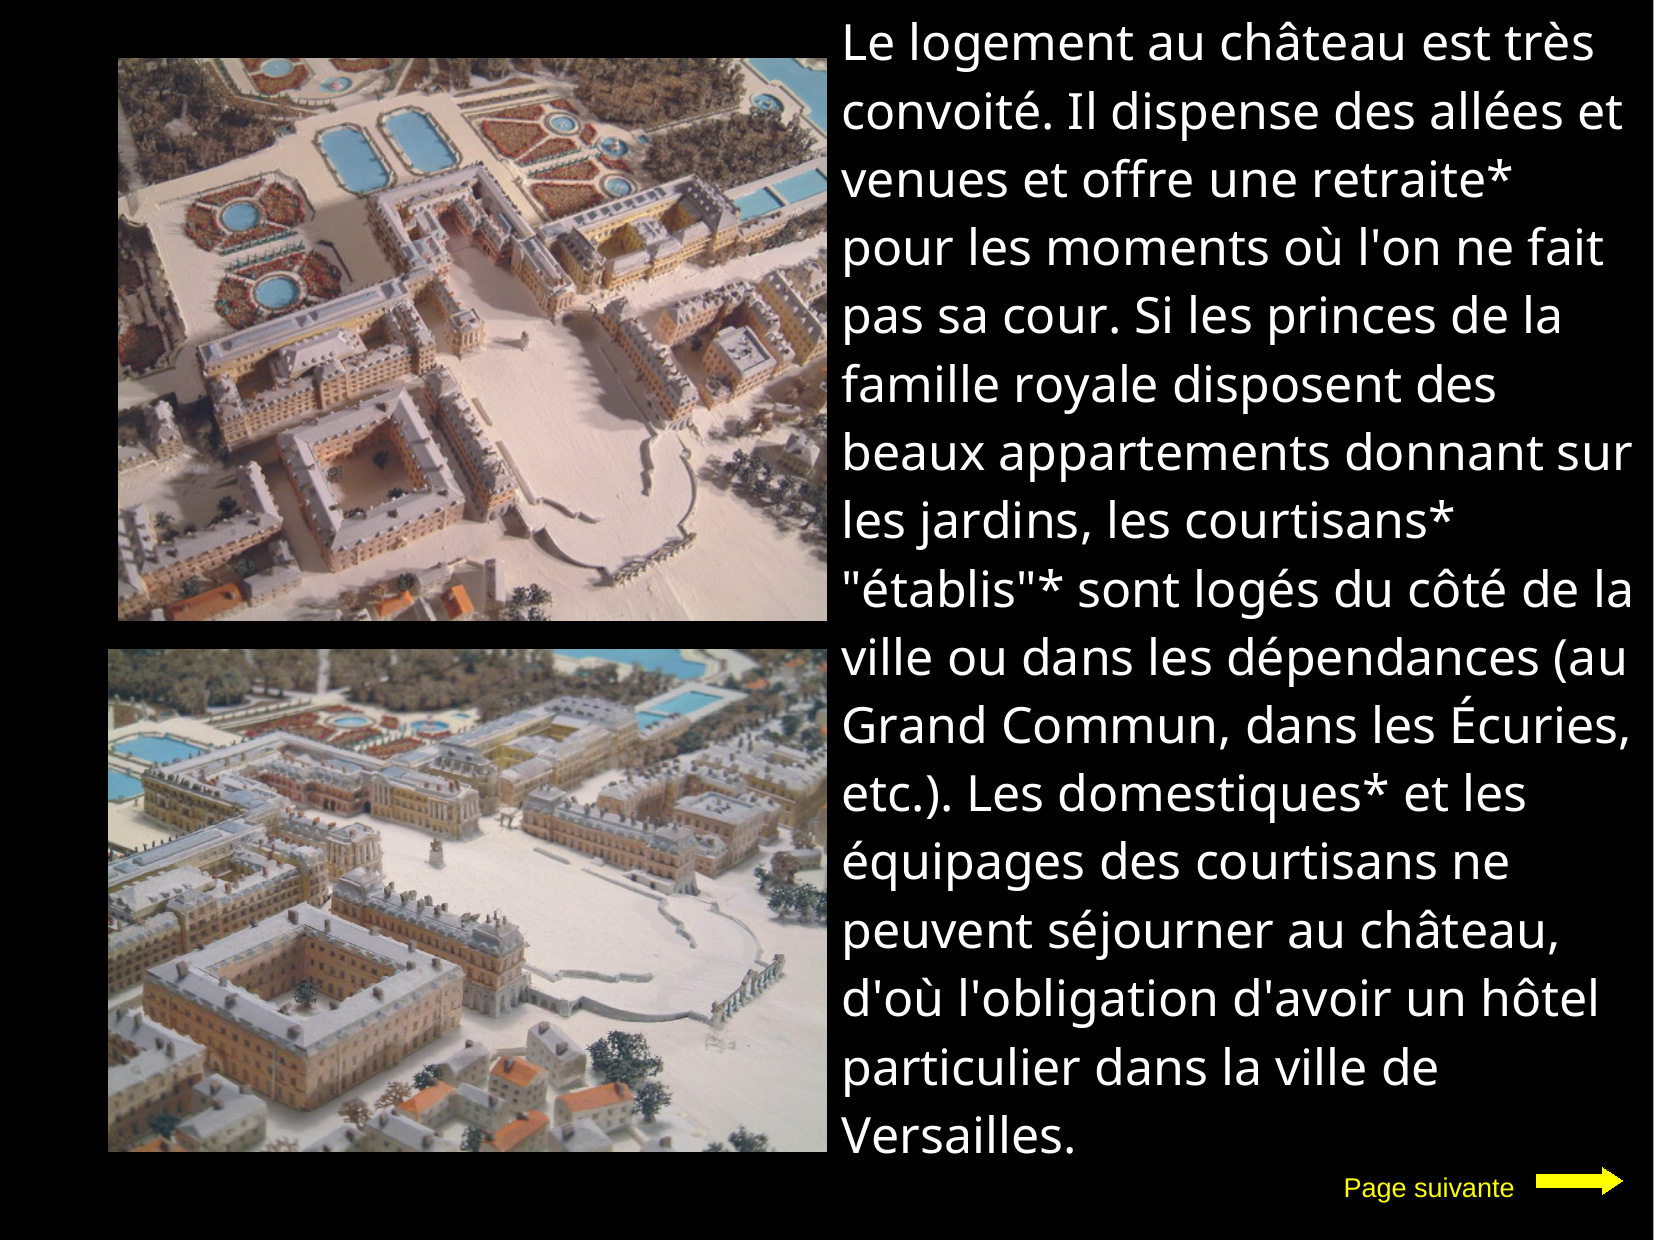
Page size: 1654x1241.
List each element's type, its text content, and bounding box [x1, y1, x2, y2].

picture [108, 649, 826, 1152]
picture [118, 58, 826, 621]
text_box Page suivante [1328, 1202, 1536, 1211]
text_box Le logement au château est très convoité. Il dispense des allées et venues et offre une retraite* pour les moments où l'on ne fait pas sa cour. Si les princes de la famille royale disposent des beaux appartements donnant sur les jardins, les courtisans* "établis"* sont logés du côté de la ville ou dans les dépendances (au Grand Commun, dans les Écuries, etc.). Les domestiques* et les équipages des courtisans ne peuvent séjourner au château, d'où l'obligation d'avoir un hôtel particulier dans la ville de Versailles. [826, 0, 1654, 1202]
